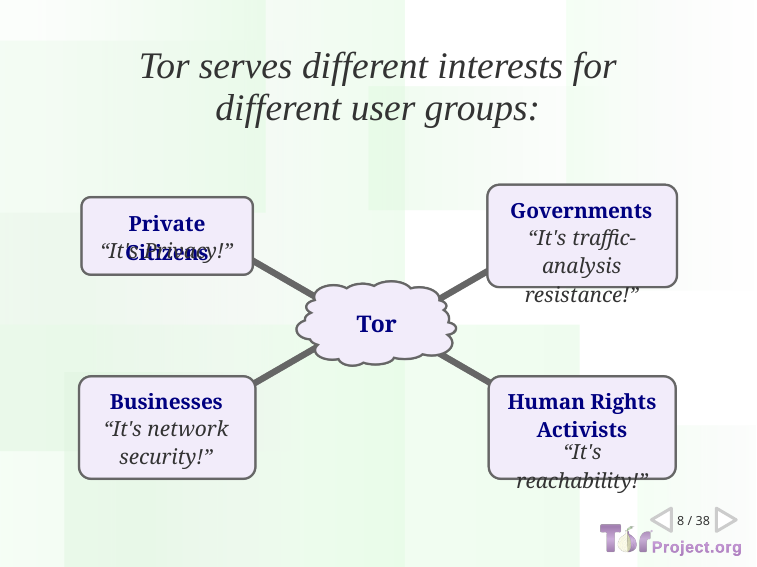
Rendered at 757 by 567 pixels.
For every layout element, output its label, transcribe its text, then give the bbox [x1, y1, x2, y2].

text_box Businesses [78, 380, 254, 421]
text_box “It's traffic-analysis resistance!” [483, 215, 680, 281]
text_box Tor serves different interests for different user groups: [69, 37, 687, 136]
text_box “It's reachability!” [487, 430, 677, 471]
text_box Human Rights Activists [487, 380, 677, 430]
text_box Governments [487, 189, 676, 215]
text_box Private Citizens [81, 201, 253, 242]
picture [0, 0, 757, 567]
text_box “It's Privacy!” [83, 228, 250, 269]
text_box “It's network security!” [75, 406, 257, 472]
text_box Tor [297, 300, 457, 343]
